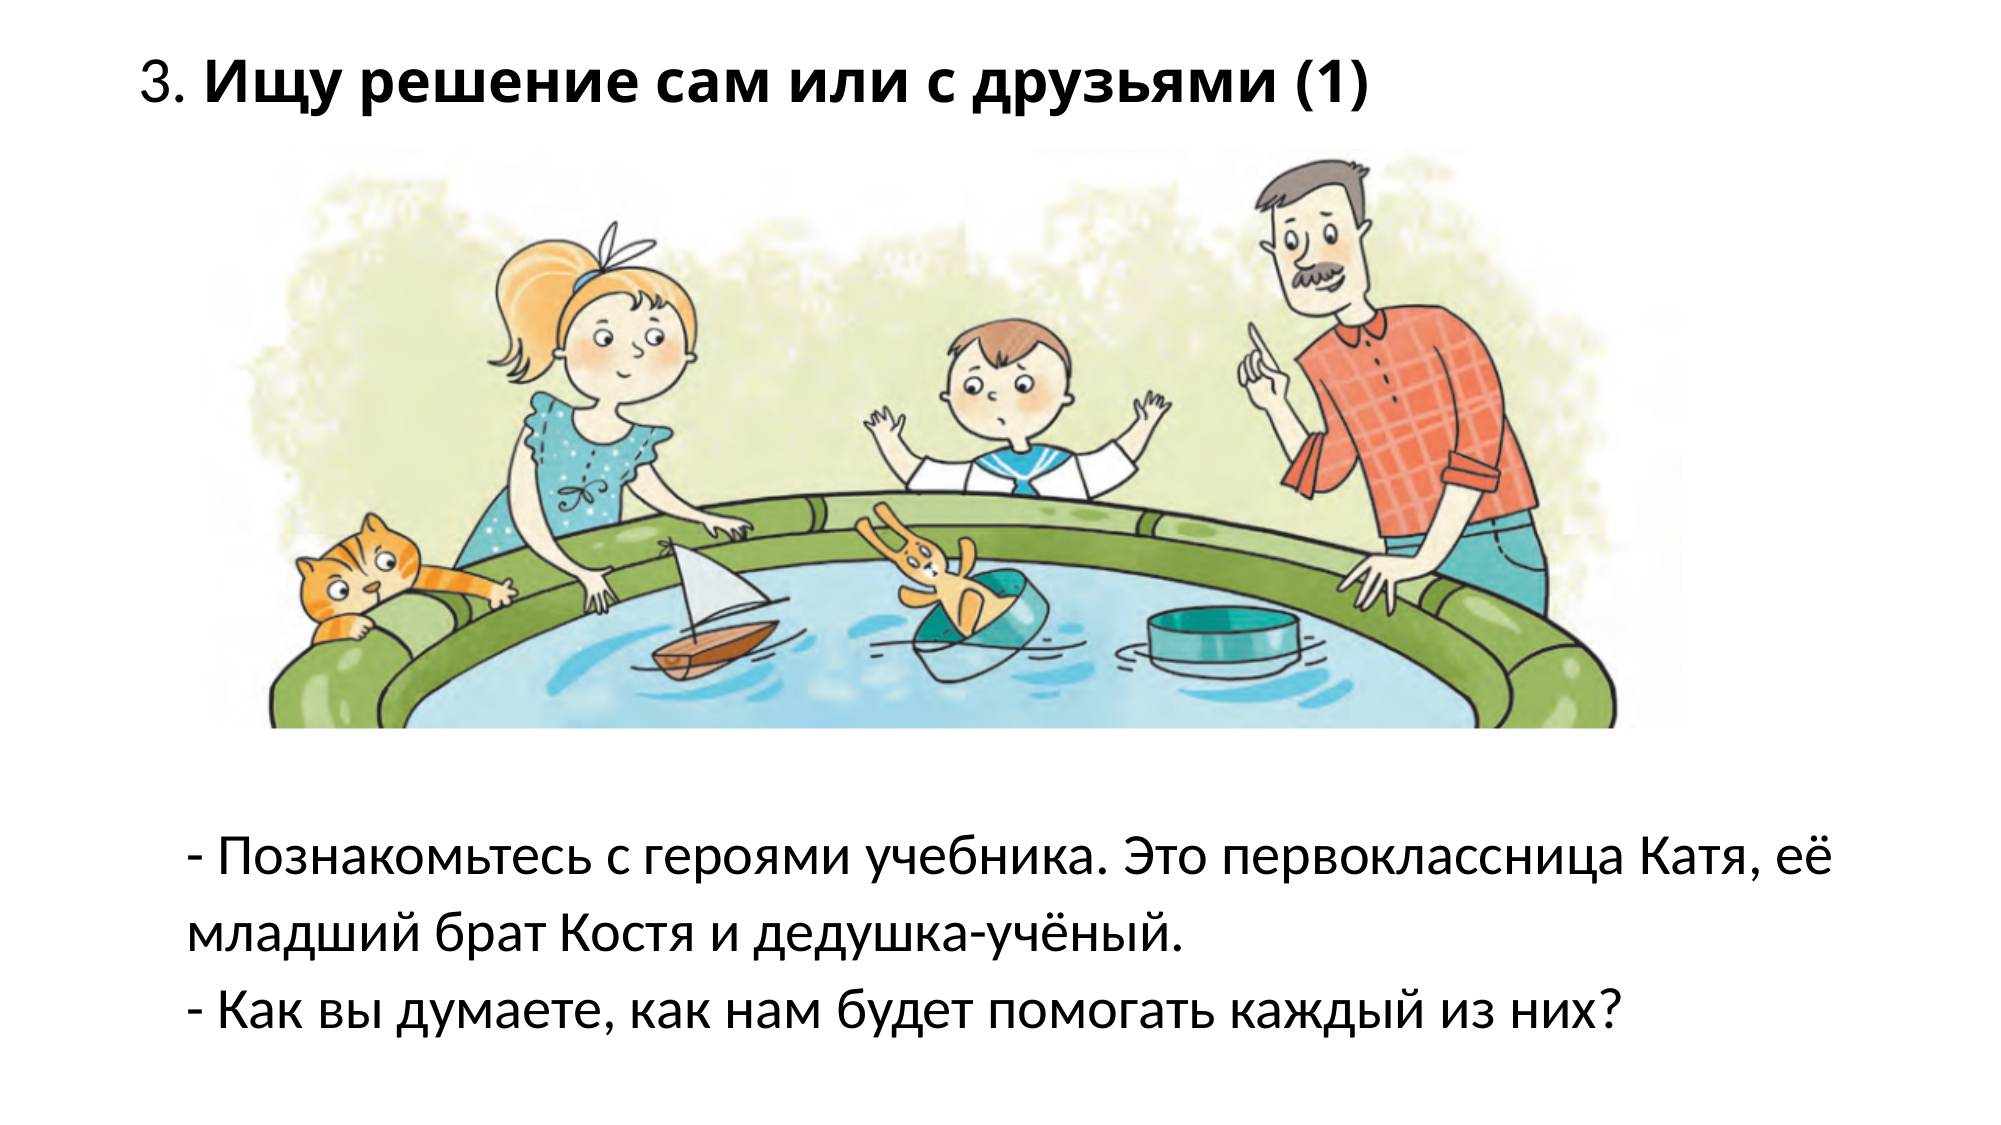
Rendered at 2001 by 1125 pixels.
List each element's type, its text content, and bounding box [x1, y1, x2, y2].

list - Познакомьтесь с героями учебника. Это первоклассница Катя, её младший брат Костя и дедушка-учёный. - Как вы думаете, как нам будет помогать каждый из них? [171, 801, 1863, 1065]
title 3. Ищу решение сам или с друзьями (1) [123, 38, 1849, 125]
picture [171, 140, 1711, 746]
